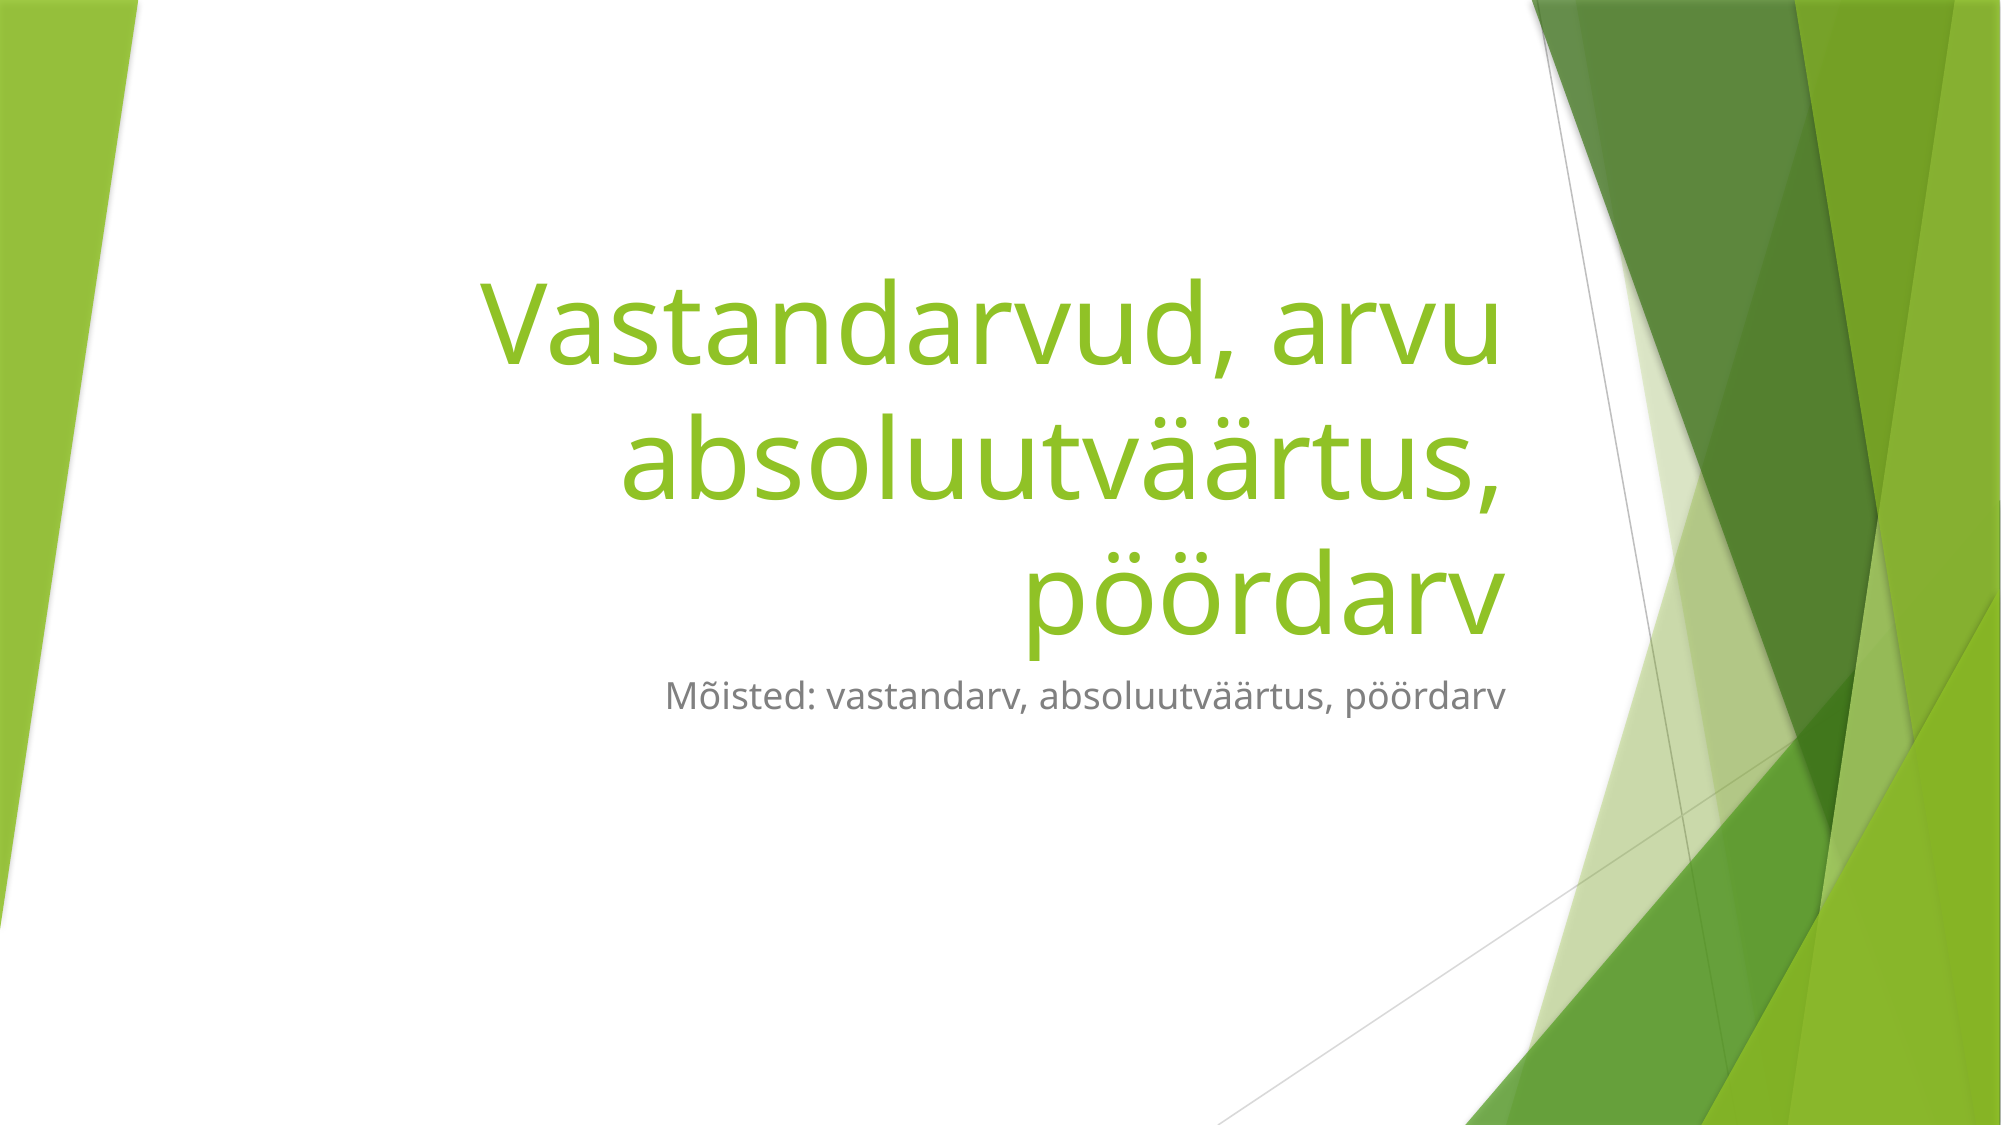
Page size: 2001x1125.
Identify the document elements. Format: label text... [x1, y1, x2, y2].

subtitle Mõisted: vastandarv, absoluutväärtus, pöördarv [247, 664, 1522, 845]
title Vastandarvud, arvu absoluutväärtus, pöördarv [247, 394, 1522, 664]
